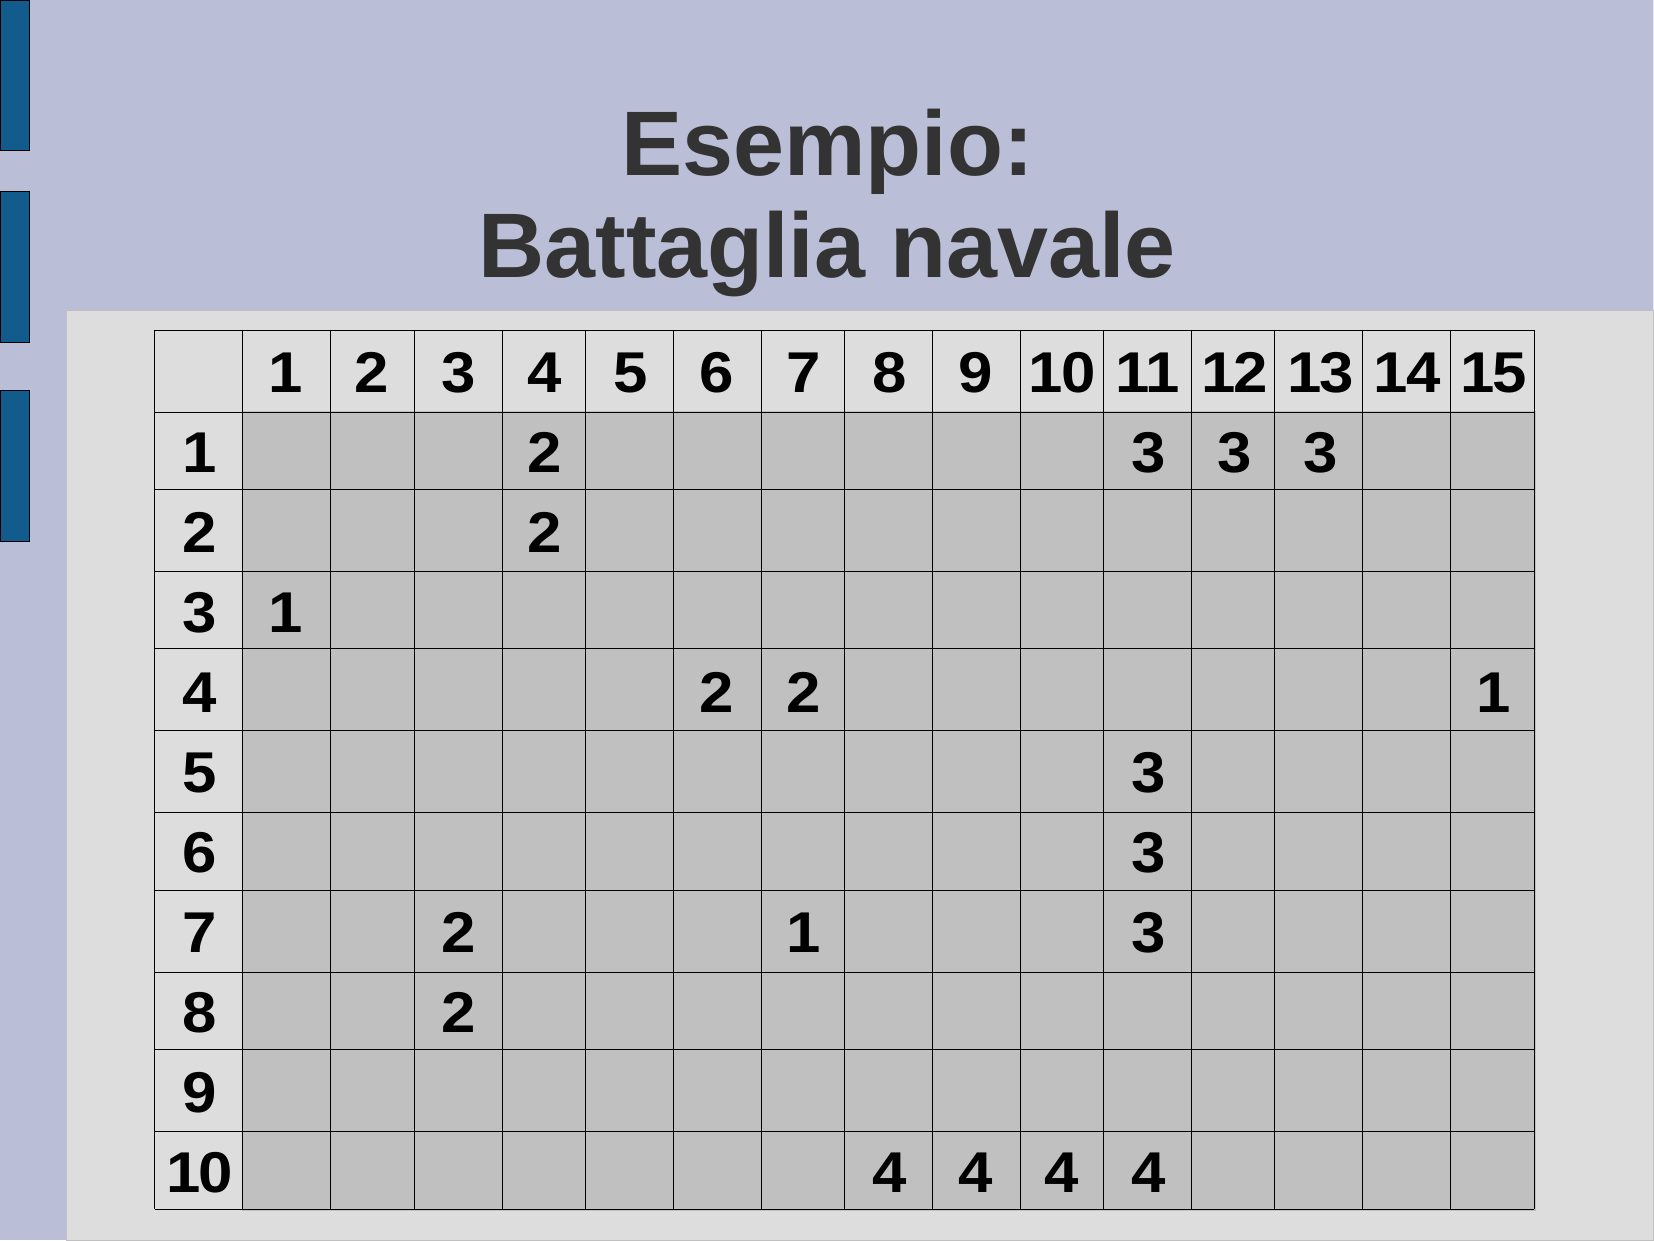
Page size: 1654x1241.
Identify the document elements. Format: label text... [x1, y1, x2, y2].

chart [149, 325, 1542, 1217]
title Esempio: Battaglia navale [121, 91, 1534, 299]
